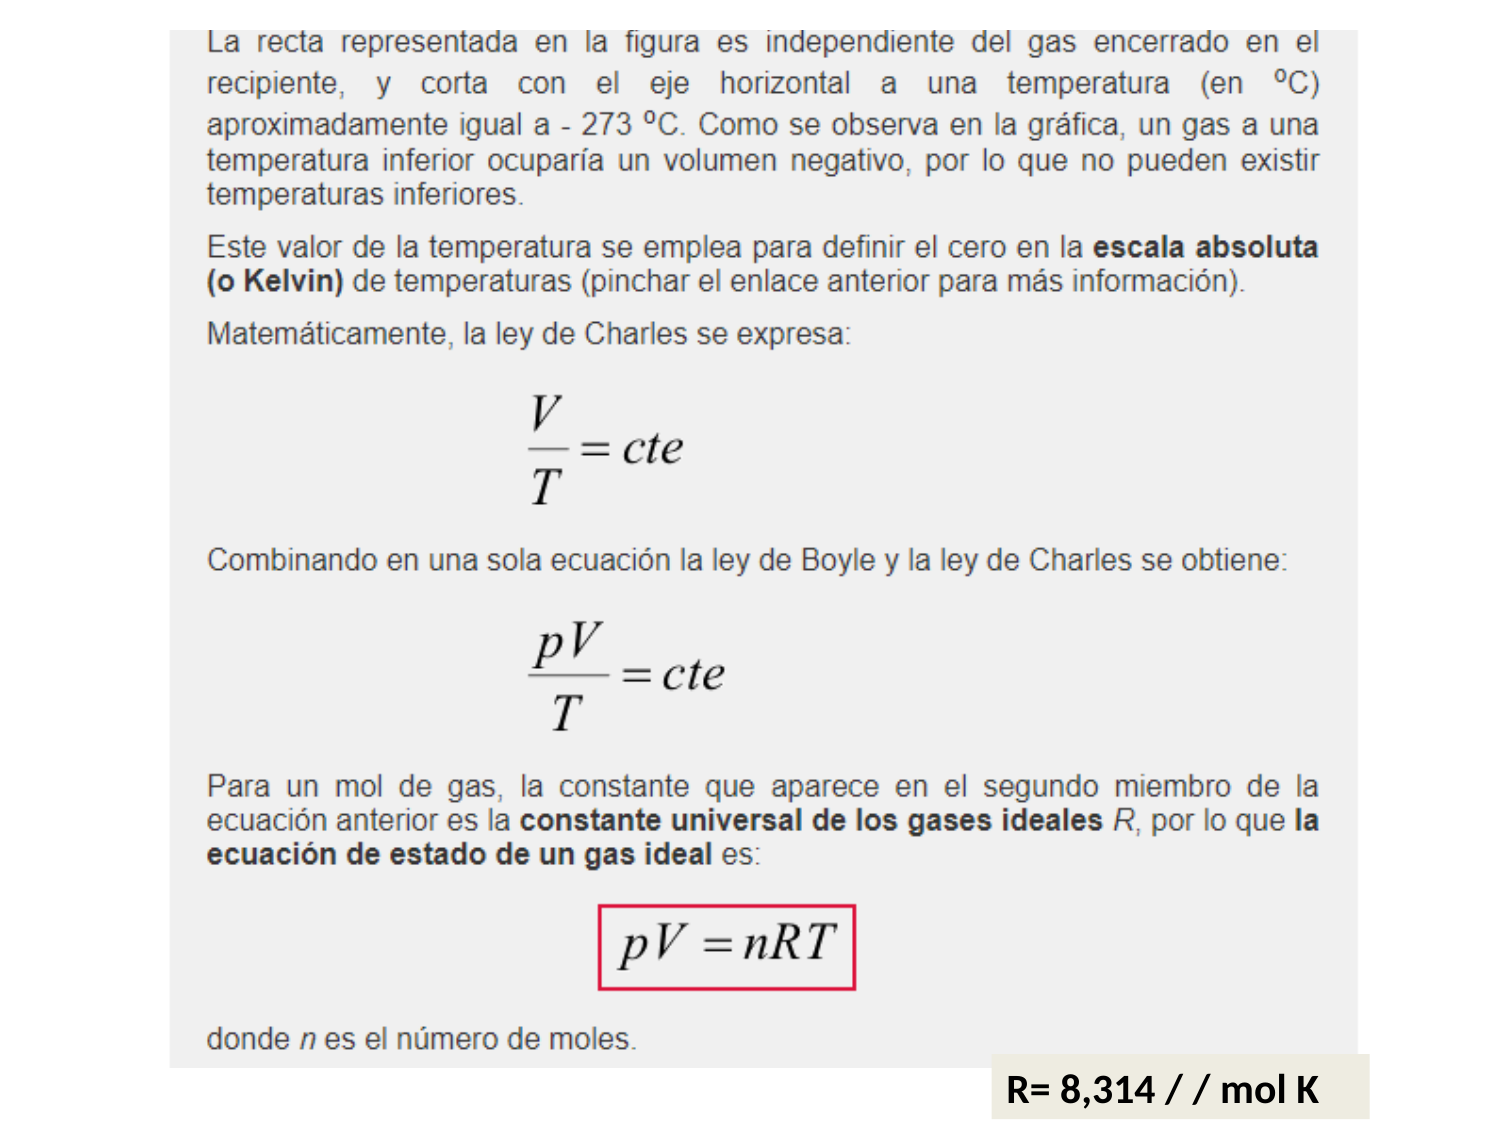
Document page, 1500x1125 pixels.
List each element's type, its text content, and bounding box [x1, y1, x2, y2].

picture [159, 30, 1400, 1068]
text_box R= 8,314 / / mol K [991, 1054, 1370, 1120]
